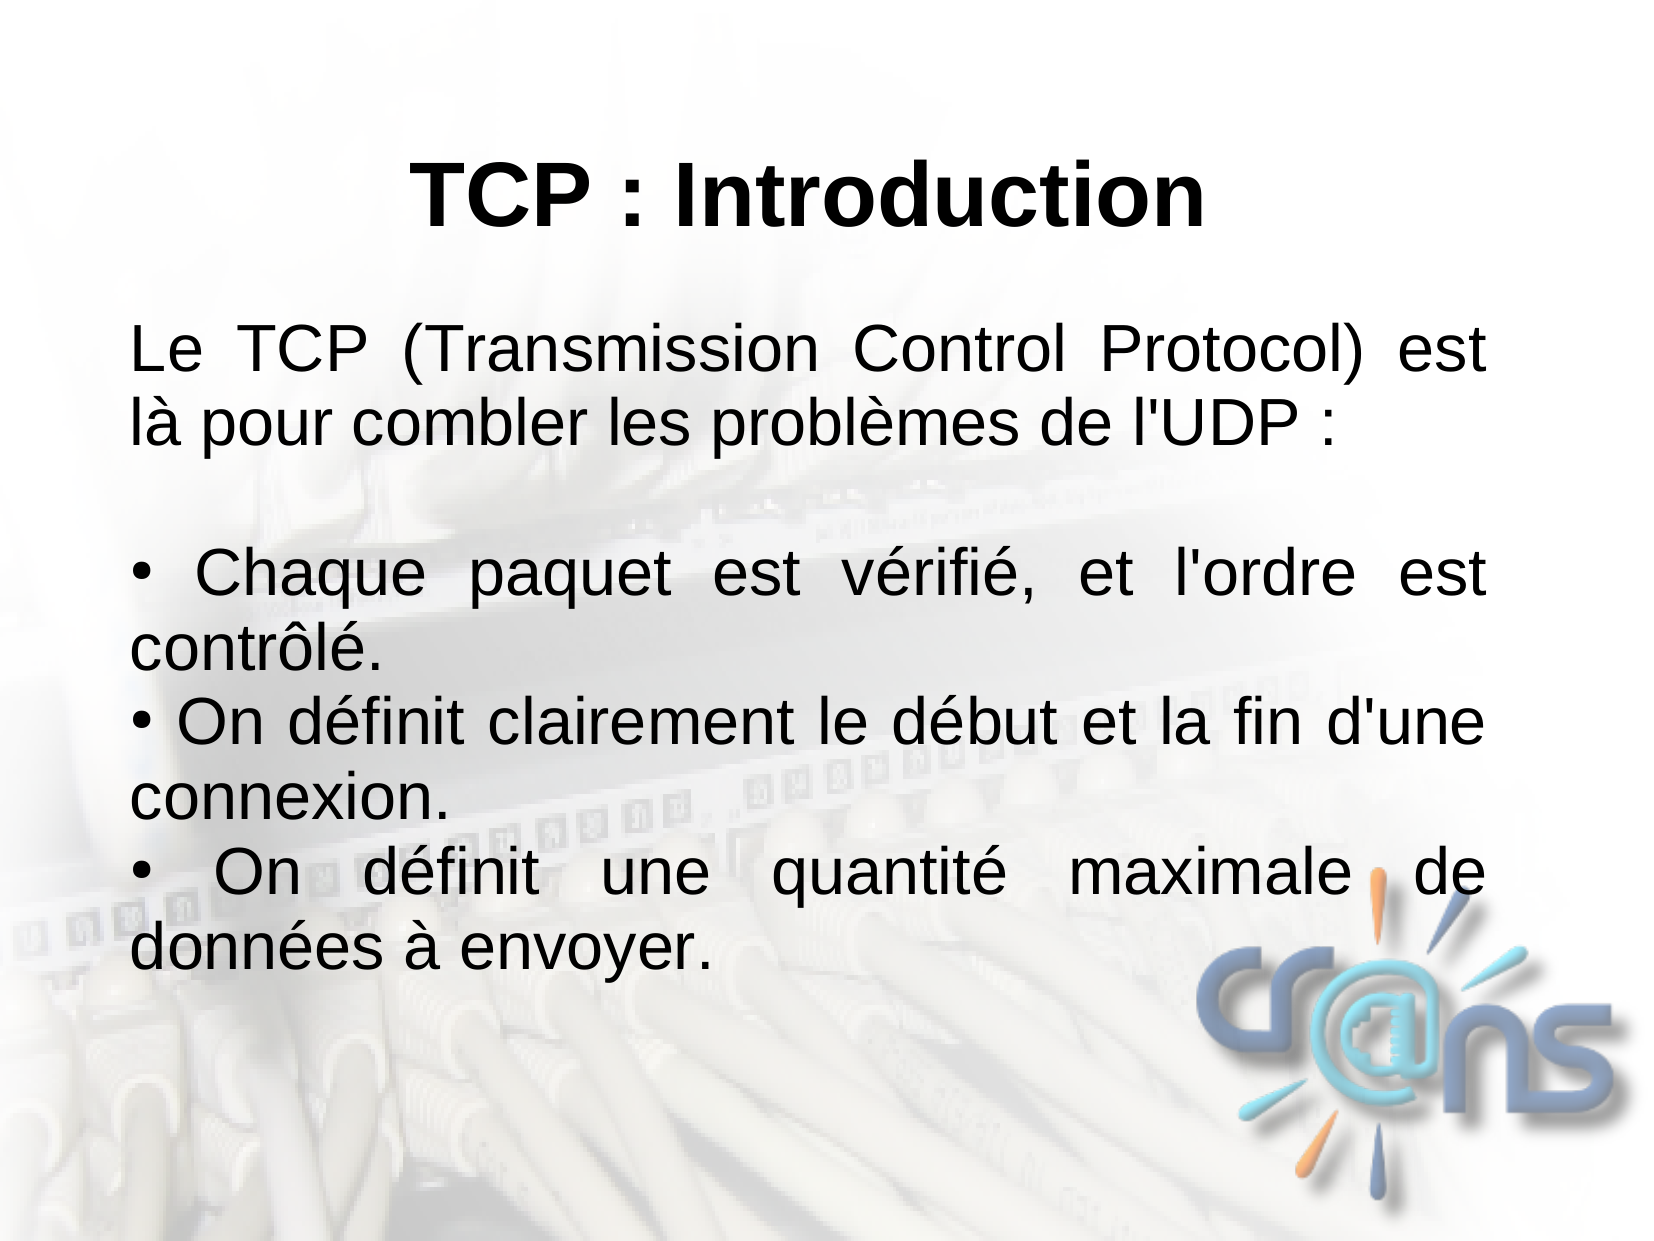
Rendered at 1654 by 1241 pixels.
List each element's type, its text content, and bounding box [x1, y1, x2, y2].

subtitle Le TCP (Transmission Control Protocol) est là pour combler les problèmes de l'UDP : Chaque paquet est vérifié, et l'ordre est contrôlé. On définit clairement le début et la fin d'une connexion. On définit une quantité maximale de données à envoyer. [129, 310, 1489, 1059]
title TCP : Introduction [82, 90, 1536, 298]
picture [0, 0, 1654, 1241]
